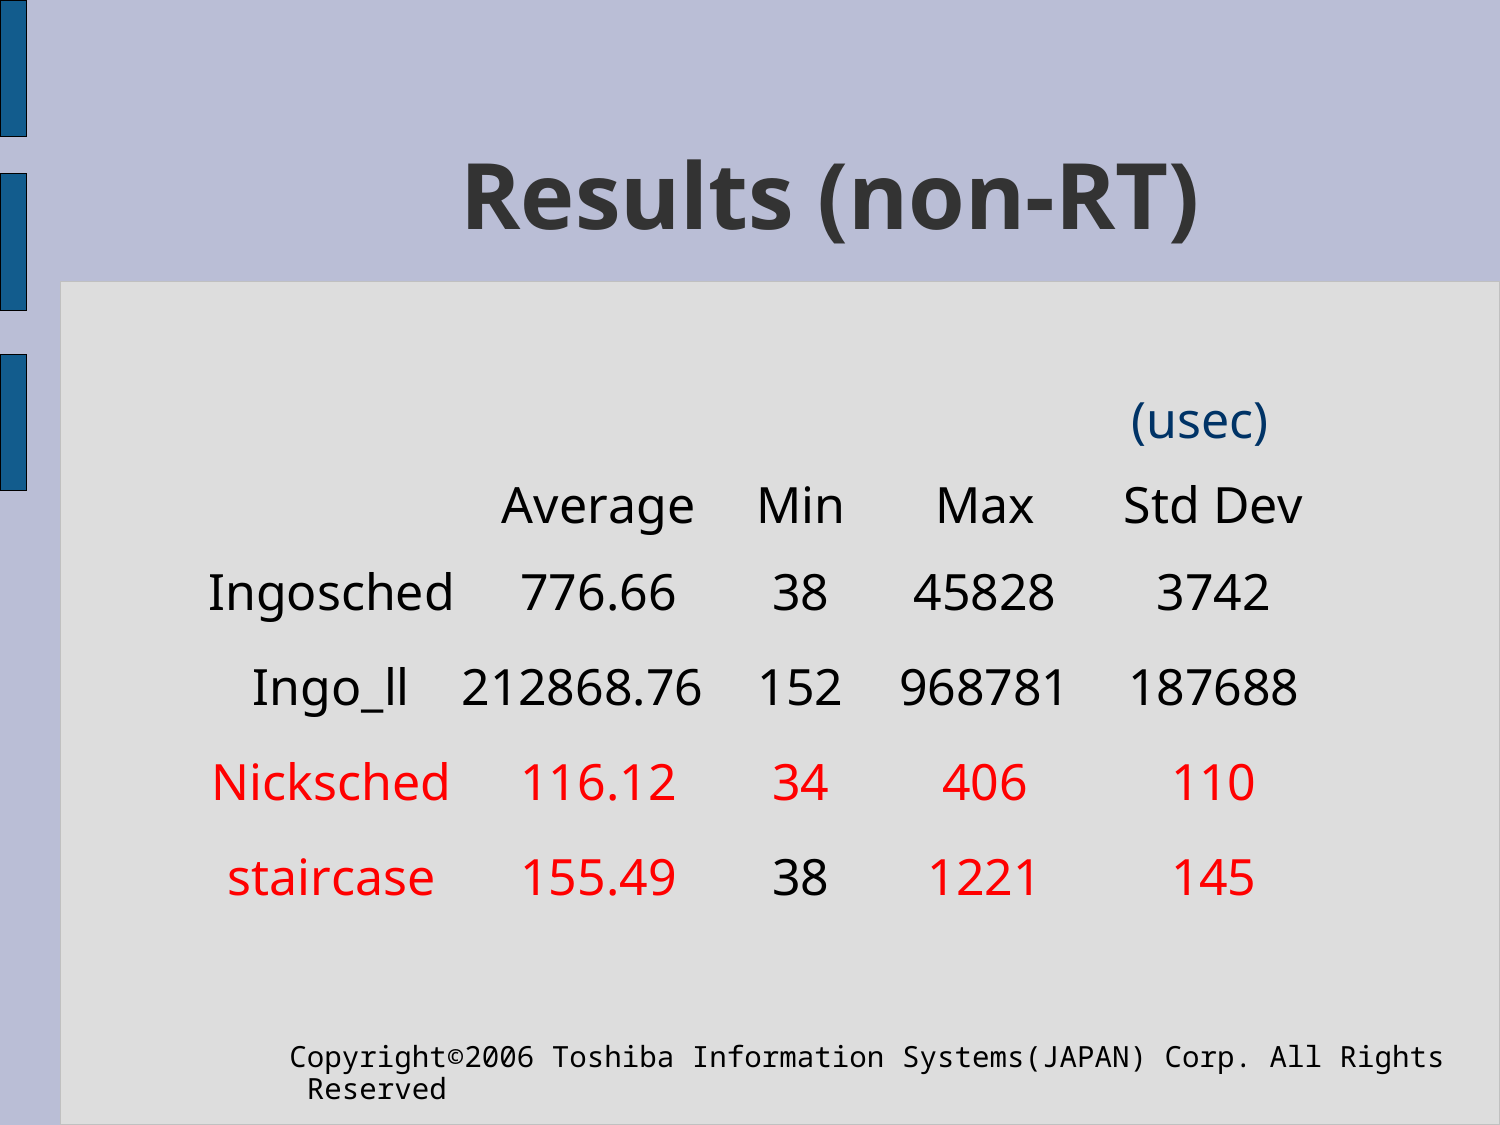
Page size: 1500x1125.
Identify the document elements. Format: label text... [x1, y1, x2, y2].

text_box 968781 [884, 644, 1086, 728]
title Results (non-RT) [225, 99, 1436, 288]
text_box Max [920, 462, 1050, 546]
text_box 1221 [913, 834, 1057, 918]
text_box 3742 [1141, 549, 1286, 633]
text_box Nicksched [197, 739, 467, 823]
text_box 776.66 [505, 549, 692, 633]
text_box 406 [927, 739, 1043, 823]
text_box 38 [757, 834, 844, 918]
text_box Ingosched [193, 549, 470, 633]
text_box 155.49 [505, 834, 692, 918]
text_box Average [487, 462, 711, 546]
text_box 187688 [1113, 644, 1314, 728]
text_box (usec) [962, 362, 1438, 475]
text_box Min [741, 462, 861, 546]
text_box 45828 [898, 549, 1071, 633]
text_box 212868.76 [446, 644, 718, 728]
text_box 145 [1156, 834, 1272, 918]
text_box Std Dev [1109, 475, 1319, 546]
text_box Ingo_ll [238, 644, 426, 728]
text_box 110 [1156, 739, 1272, 823]
text_box 116.12 [505, 739, 692, 823]
text_box 34 [757, 739, 844, 823]
text_box 152 [743, 644, 859, 728]
text_box staircase [212, 834, 451, 918]
text_box 38 [757, 549, 844, 633]
